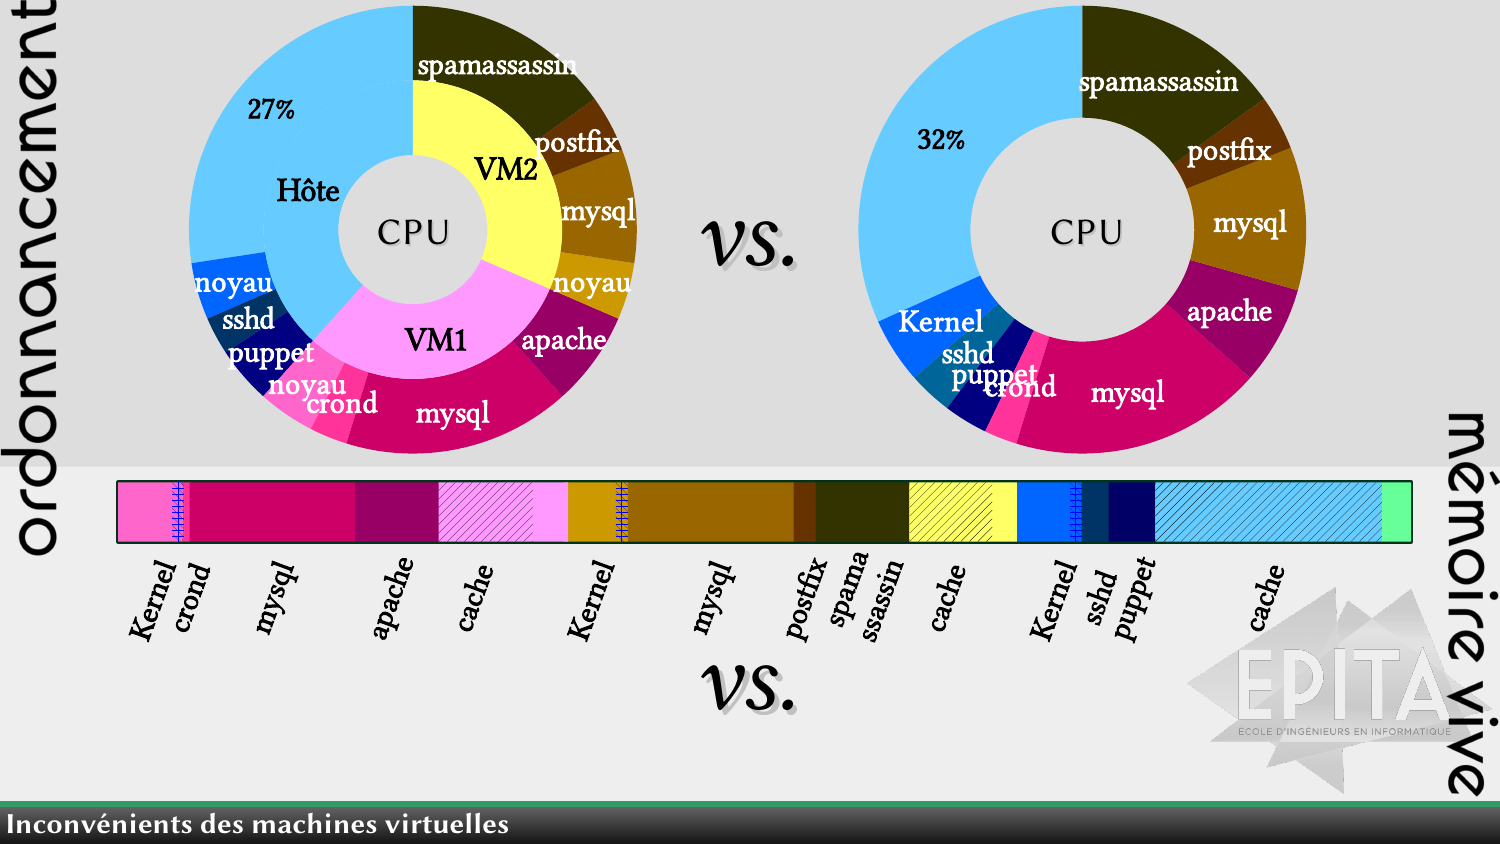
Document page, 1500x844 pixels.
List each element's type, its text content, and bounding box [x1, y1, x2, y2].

text_box Kernel [554, 547, 629, 647]
text_box CPU [376, 205, 451, 260]
text_box puppet [1094, 547, 1170, 647]
text_box [118, 482, 1412, 542]
text_box cache [1226, 547, 1301, 647]
text_box vs. [693, 614, 807, 740]
text_box CPU [1049, 205, 1125, 260]
text_box [57, 0, 1500, 467]
text_box Kernel [1017, 547, 1086, 647]
picture [0, 0, 57, 556]
text_box crond [151, 547, 227, 647]
chart [159, 0, 667, 463]
text_box Kernel [116, 547, 177, 647]
title Inconvénients des machines virtuelles [5, 801, 1075, 844]
text_box postfix [771, 547, 830, 647]
text_box mysql [671, 547, 746, 639]
text_box mysql [234, 547, 309, 647]
text_box sshd [1061, 547, 1120, 647]
text_box apache [352, 547, 427, 647]
chart [833, 0, 1341, 463]
text_box vs. [693, 170, 807, 297]
text_box spamassassin [808, 538, 917, 650]
picture [1187, 413, 1500, 797]
text_box cache [907, 547, 983, 647]
text_box cache [435, 547, 510, 647]
